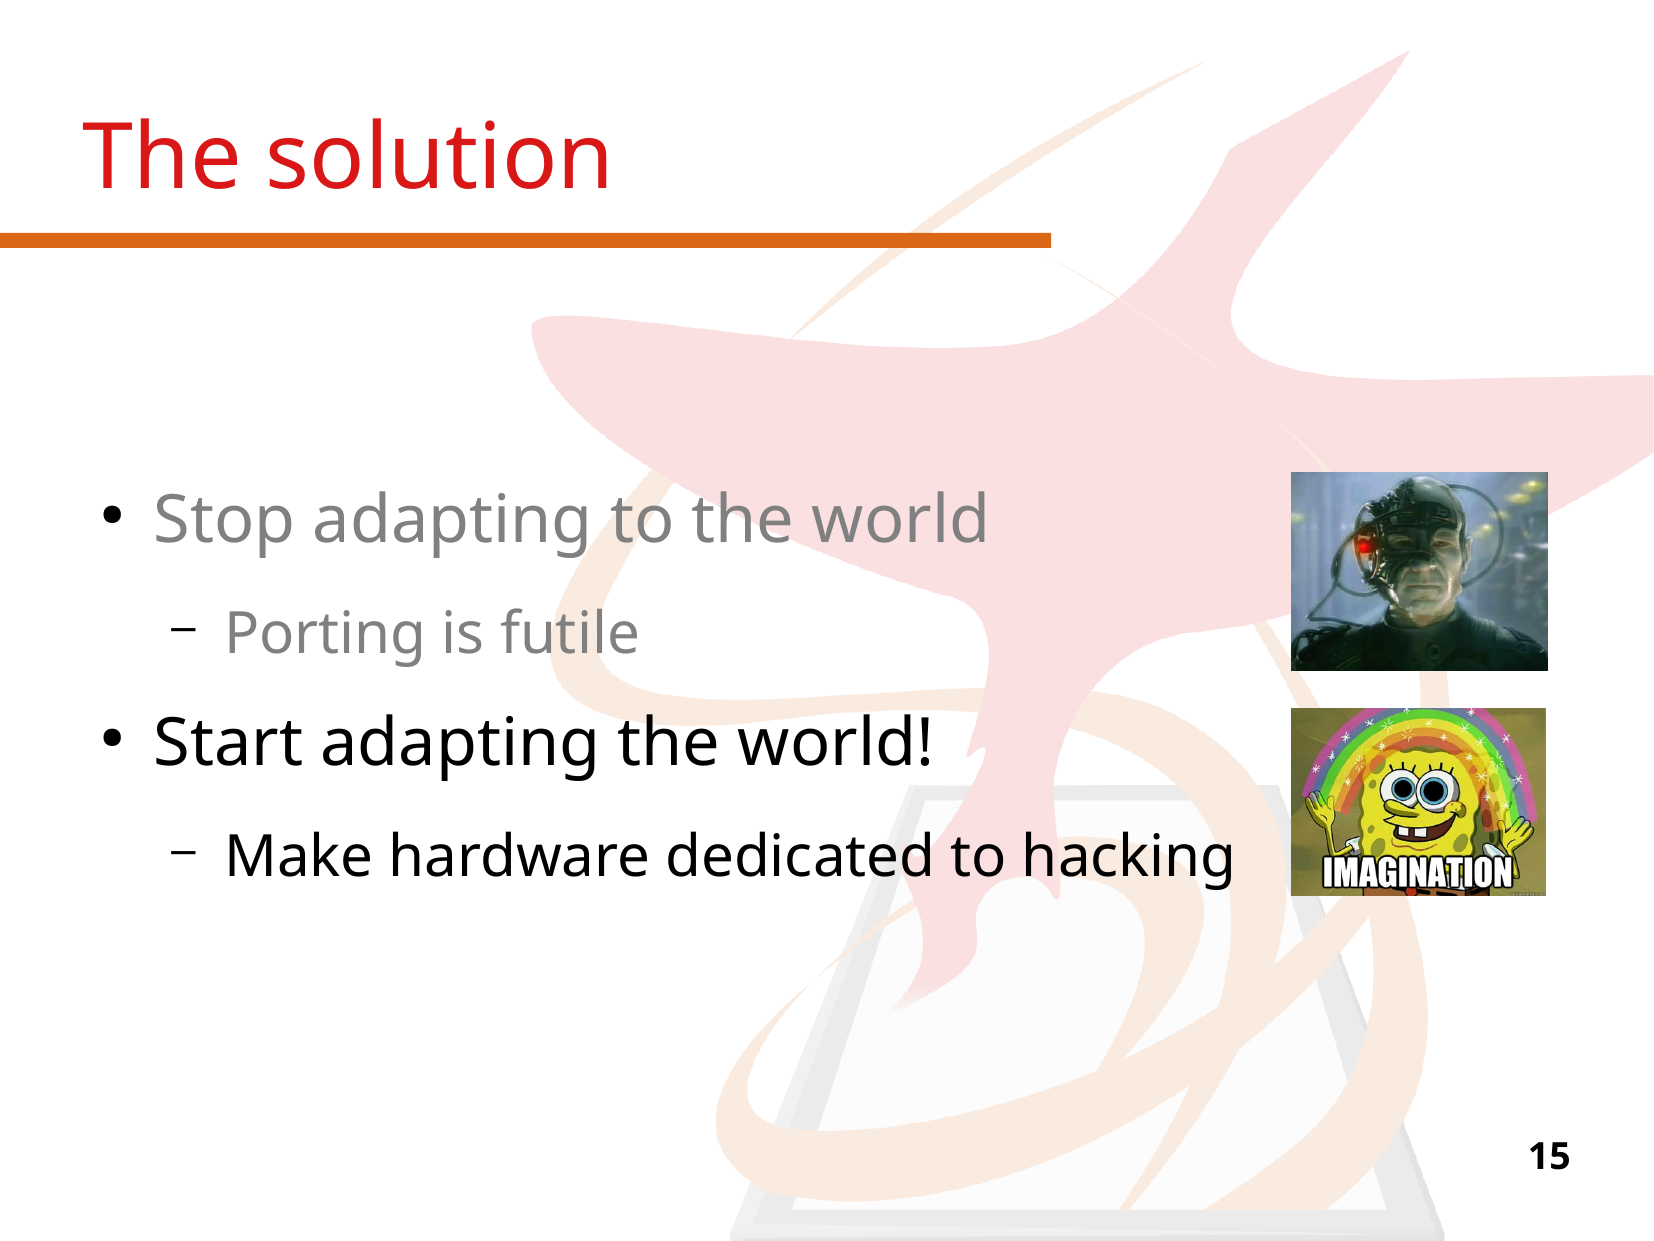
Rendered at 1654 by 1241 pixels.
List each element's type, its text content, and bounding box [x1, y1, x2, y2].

picture [1291, 472, 1548, 671]
title The solution [82, 49, 1571, 257]
picture [1291, 708, 1546, 896]
list Stop adapting to the world Porting is futile Start adapting the world! Make hardware dedicated to hacking [82, 290, 1571, 1075]
picture [531, 49, 1654, 1241]
